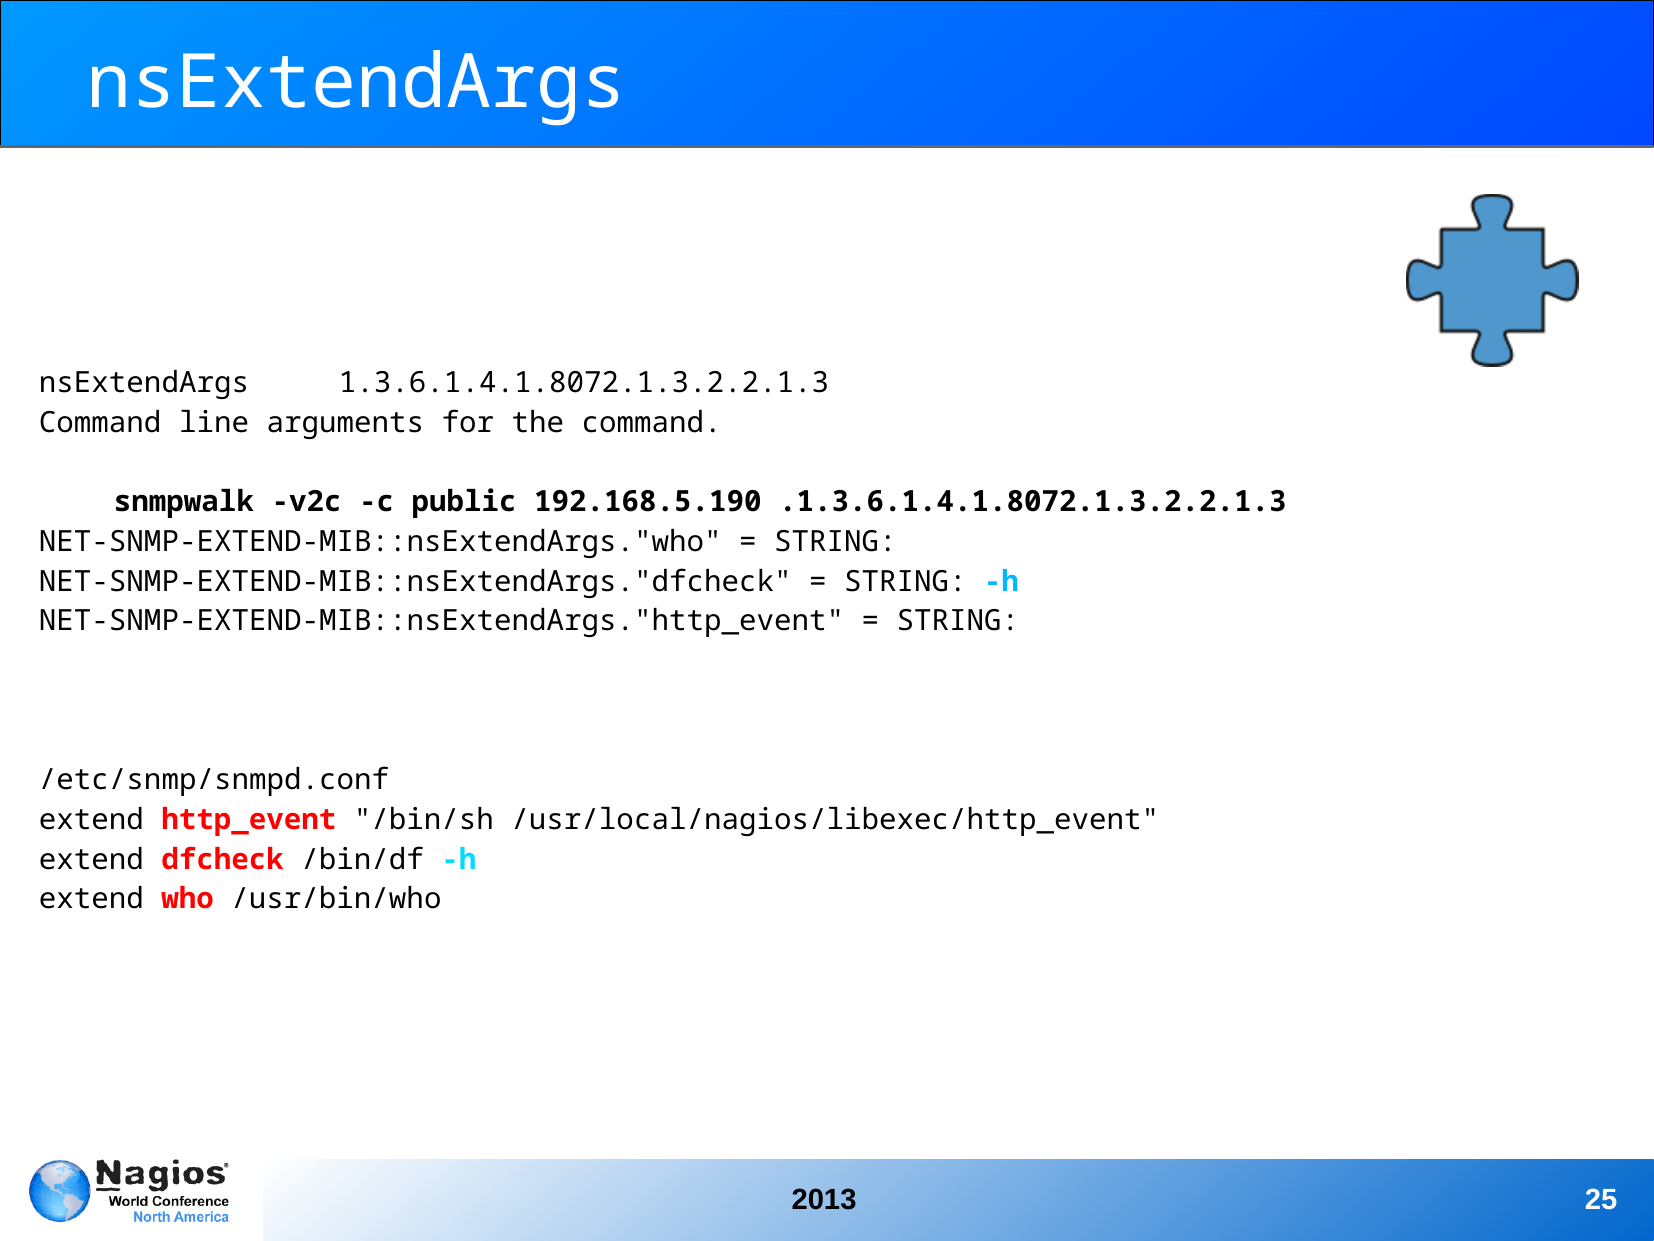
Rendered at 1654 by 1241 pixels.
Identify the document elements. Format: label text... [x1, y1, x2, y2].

title nsExtendArgs [41, 29, 1638, 127]
subtitle nsExtendArgs 1.3.6.1.4.1.8072.1.3.2.2.1.3 Command line arguments for the command. snmpwalk -v2c -c public 192.168.5.190 .1.3.6.1.4.1.8072.1.3.2.2.1.3 NET-SNMP-EXTEND-MIB::nsExtendArgs."who" = STRING: NET-SNMP-EXTEND-MIB::nsExtendArgs."dfcheck" = STRING: -h NET-SNMP-EXTEND-MIB::nsExtendArgs."http_event" = STRING: /etc/snmp/snmpd.conf extend http_event "/bin/sh /usr/local/nagios/libexec/http_event" extend dfcheck /bin/df -h extend who /usr/bin/who [38, 171, 1654, 1170]
picture [29, 1159, 229, 1235]
picture [1406, 194, 1579, 367]
